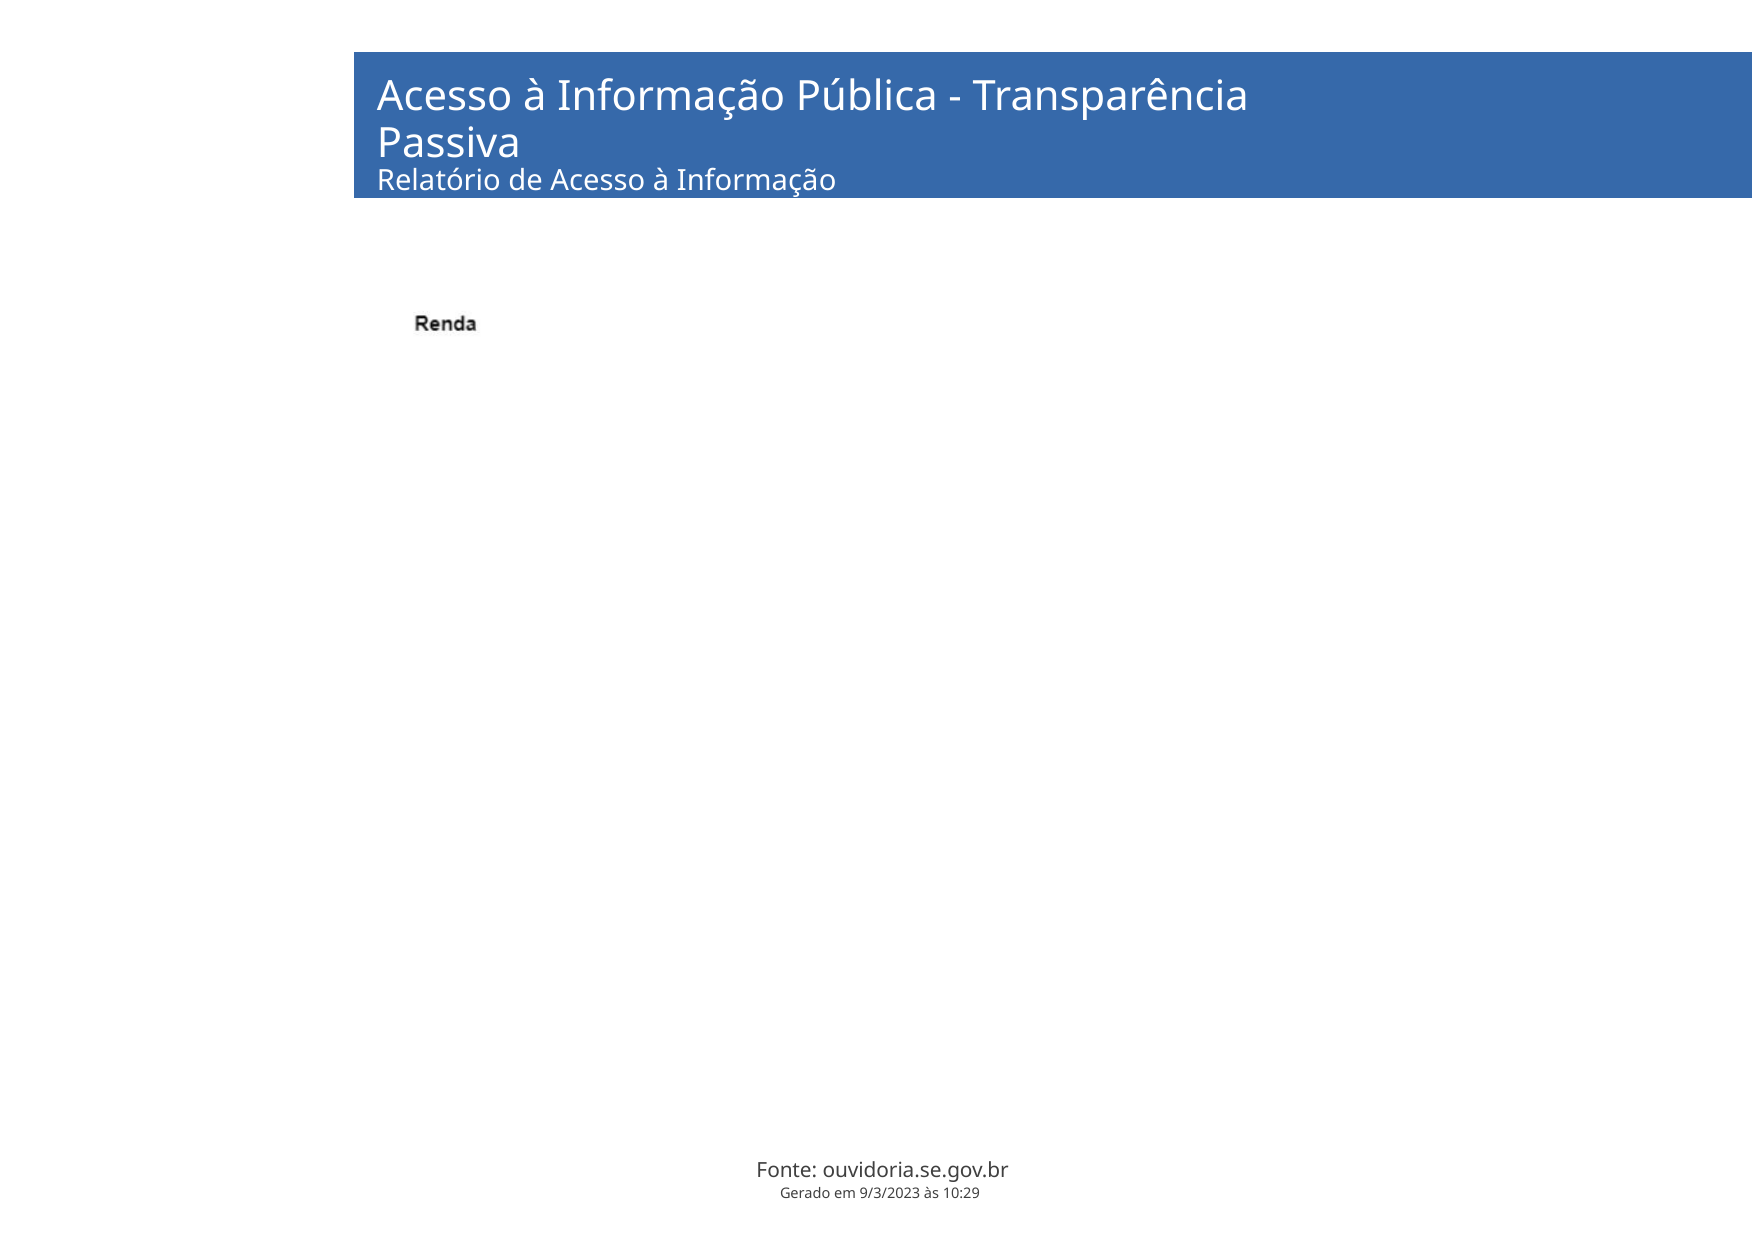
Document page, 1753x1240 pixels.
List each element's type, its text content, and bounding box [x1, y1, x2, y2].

text_box Gerado em 9/3/2023 às 10:29 [780, 1184, 999, 1202]
text_box Fonte: ouvidoria.se.gov.br [756, 1158, 1023, 1182]
text_box Acesso à Informação Pública - Transparência Passiva Relatório de Acesso à Informação EMSETURFevereiro a Fevereiro de 2023 [376, 72, 1403, 228]
text_box [354, 52, 1752, 198]
text_box [155, 211, 1599, 1028]
